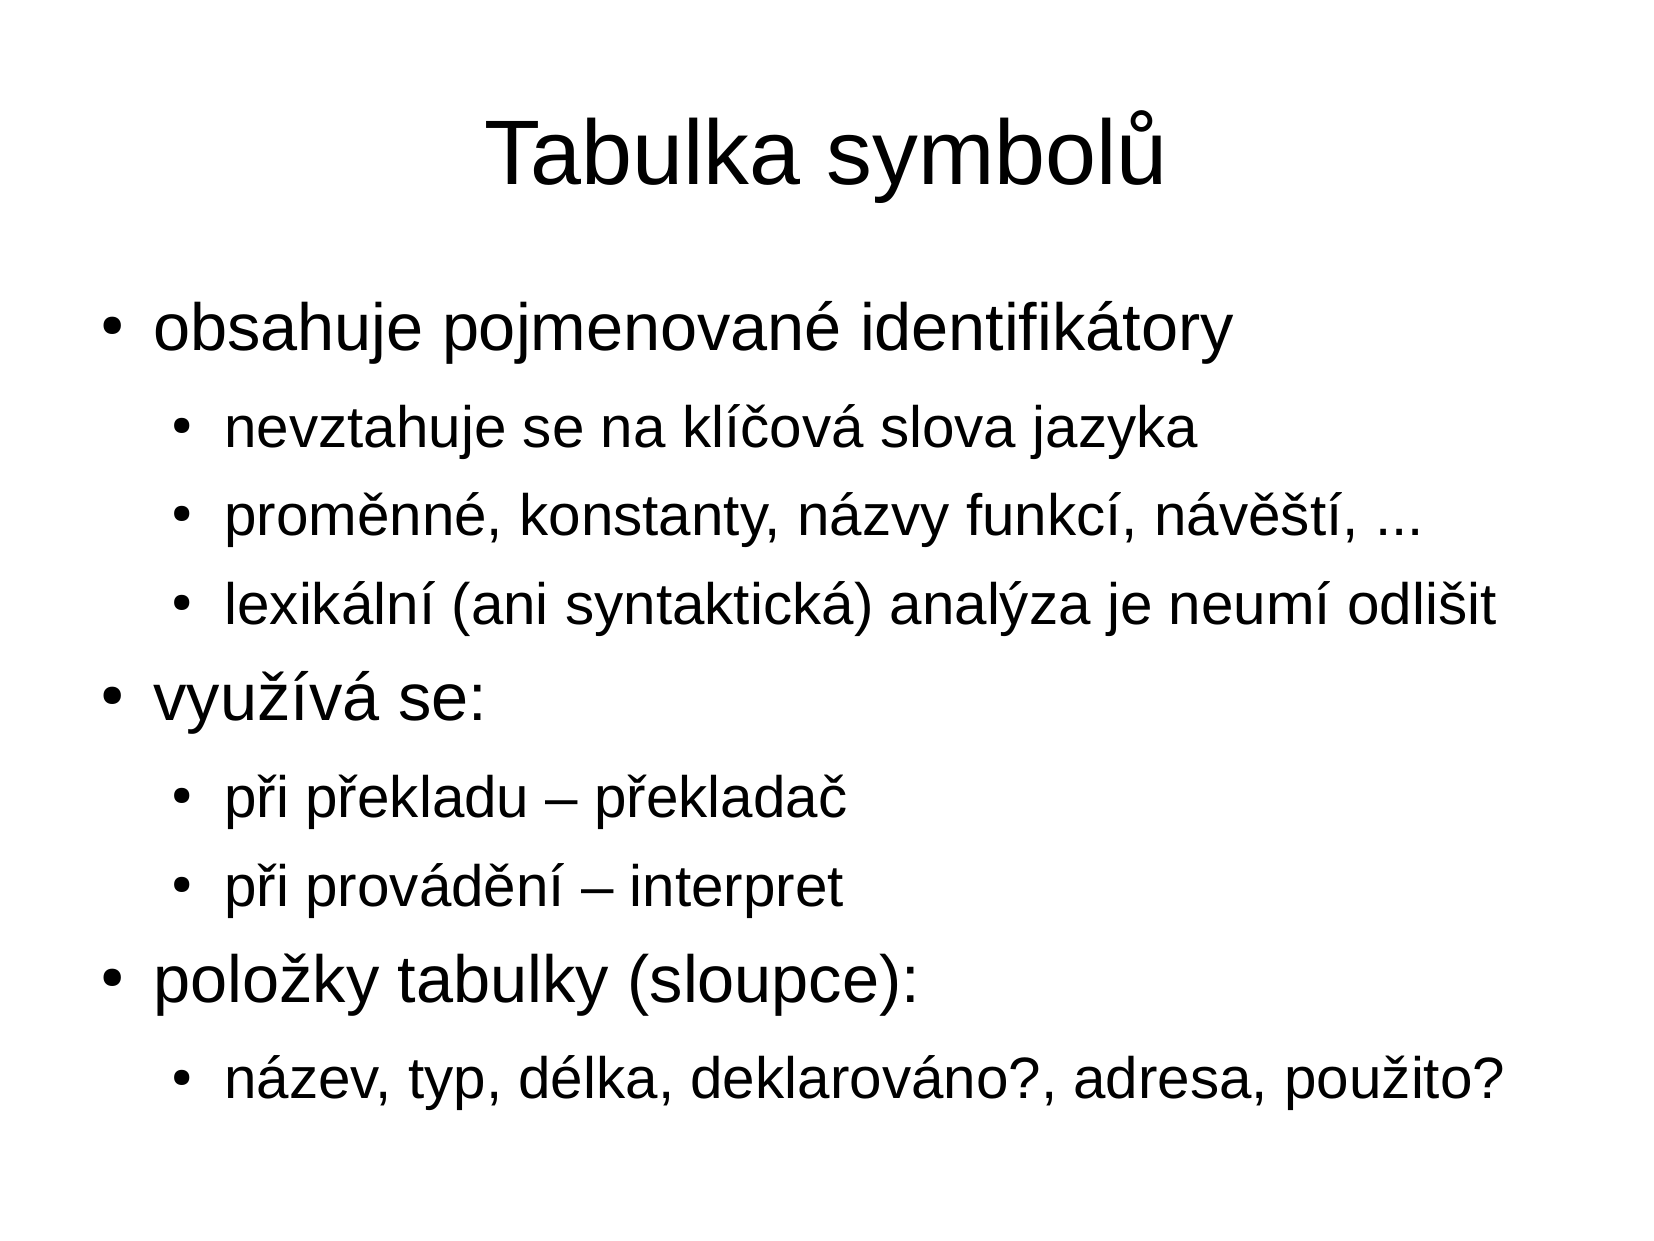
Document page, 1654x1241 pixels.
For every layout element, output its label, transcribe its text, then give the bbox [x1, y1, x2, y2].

title Tabulka symbolů [82, 56, 1571, 250]
list obsahuje pojmenované identifikátory nevztahuje se na klíčová slova jazyka proměnné, konstanty, názvy funkcí, návěští, ... lexikální (ani syntaktická) analýza je neumí odlišit využívá se: při překladu – překladač při provádění – interpret položky tabulky (sloupce): název, typ, délka, deklarováno?, adresa, použito? [82, 290, 1571, 1112]
